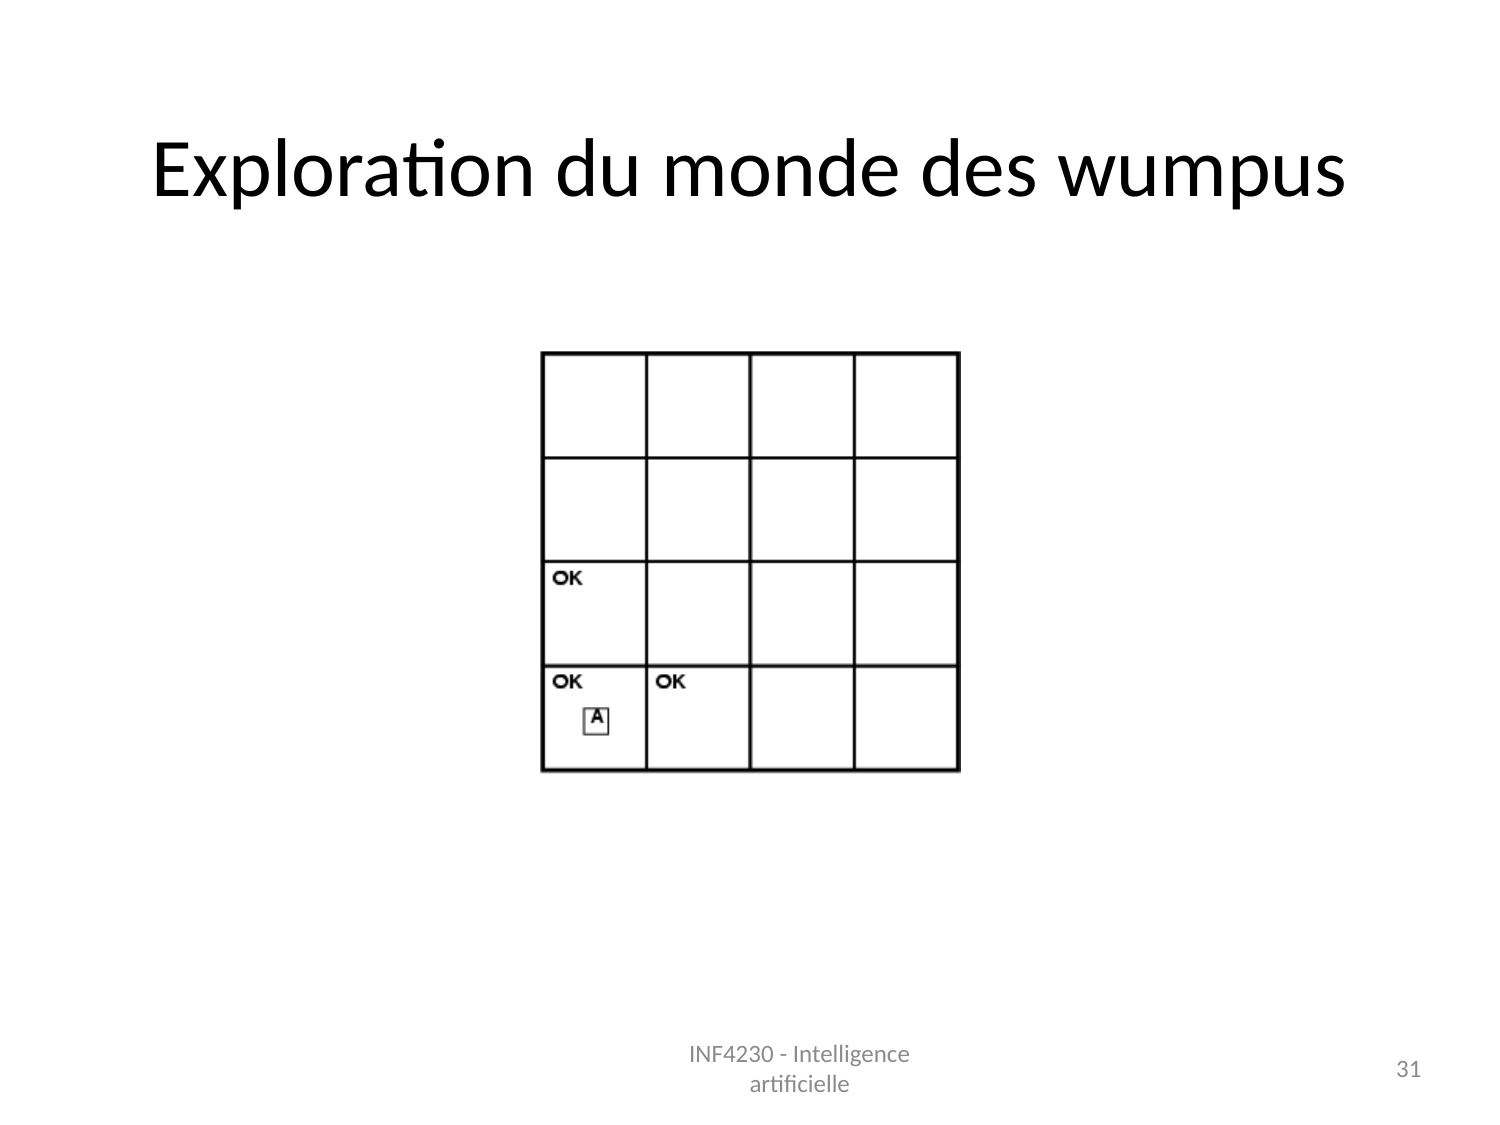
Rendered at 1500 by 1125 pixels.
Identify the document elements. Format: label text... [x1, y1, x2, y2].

picture [539, 350, 961, 775]
title Exploration du monde des wumpus [112, 99, 1388, 226]
slide_number <numéro> [1260, 1028, 1437, 1107]
footer INF4230 - Intelligence artificielle [624, 1028, 975, 1107]
